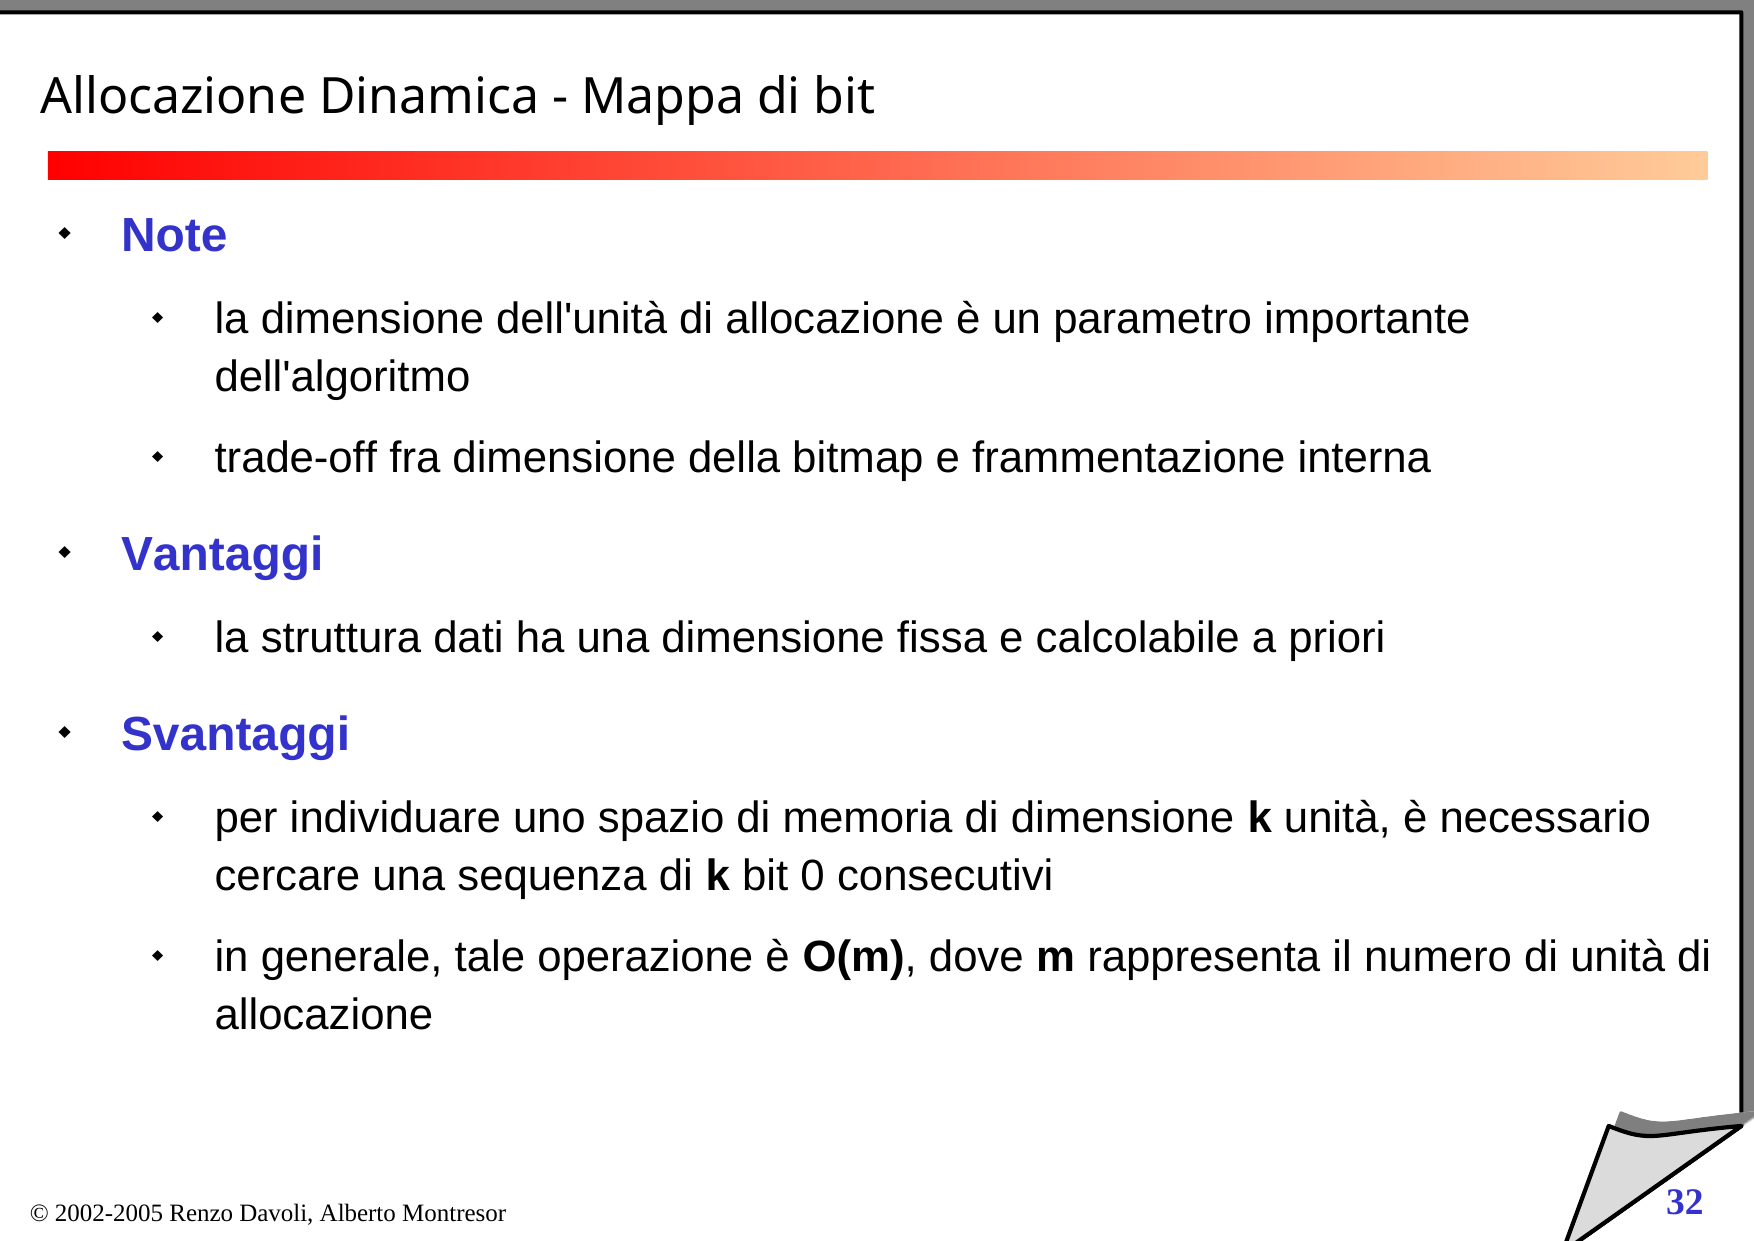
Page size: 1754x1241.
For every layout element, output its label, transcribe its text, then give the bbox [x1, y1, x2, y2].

list Note la dimensione dell'unità di allocazione è un parametro importante dell'algoritmo trade-off fra dimensione della bitmap e frammentazione interna Vantaggi la struttura dati ha una dimensione fissa e calcolabile a priori Svantaggi per individuare uno spazio di memoria di dimensione k unità, è necessario cercare una sequenza di k bit 0 consecutivi in generale, tale operazione è O(m), dove m rappresenta il numero di unità di allocazione [58, 206, 1727, 1128]
title Allocazione Dinamica - Mappa di bit [40, 49, 1714, 144]
text_box MMU [750, 152, 754, 179]
